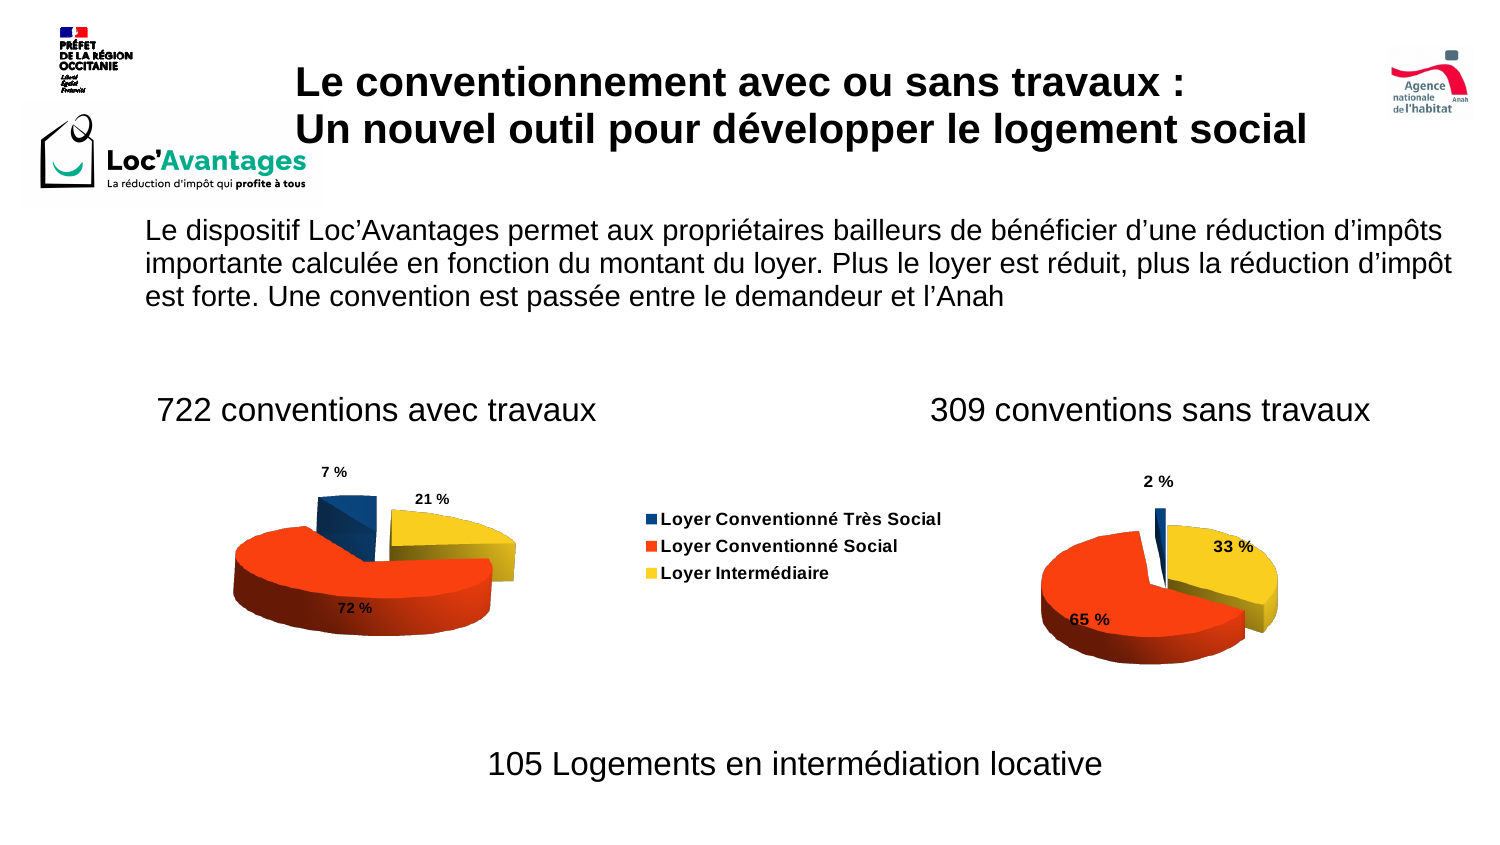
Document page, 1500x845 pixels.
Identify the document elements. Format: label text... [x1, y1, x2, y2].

picture [1387, 46, 1473, 120]
picture [118, 383, 942, 723]
text_box Le dispositif Loc’Avantages permet aux propriétaires bailleurs de bénéficier d’une réduction d’impôts importante calculée en fonction du montant du loyer. Plus le loyer est réduit, plus la réduction d’impôt est forte. Une convention est passée entre le demandeur et l’Anah [130, 206, 1500, 348]
text_box 105 Logements en intermédiation locative [472, 737, 1211, 827]
picture [1003, 473, 1332, 686]
text_box 309 conventions sans travaux [915, 383, 1477, 473]
picture [21, 17, 325, 207]
text_box 722 conventions avec travaux [141, 383, 703, 473]
text_box Le conventionnement avec ou sans travaux : Un nouvel outil pour développer le logement social [295, 59, 1329, 153]
